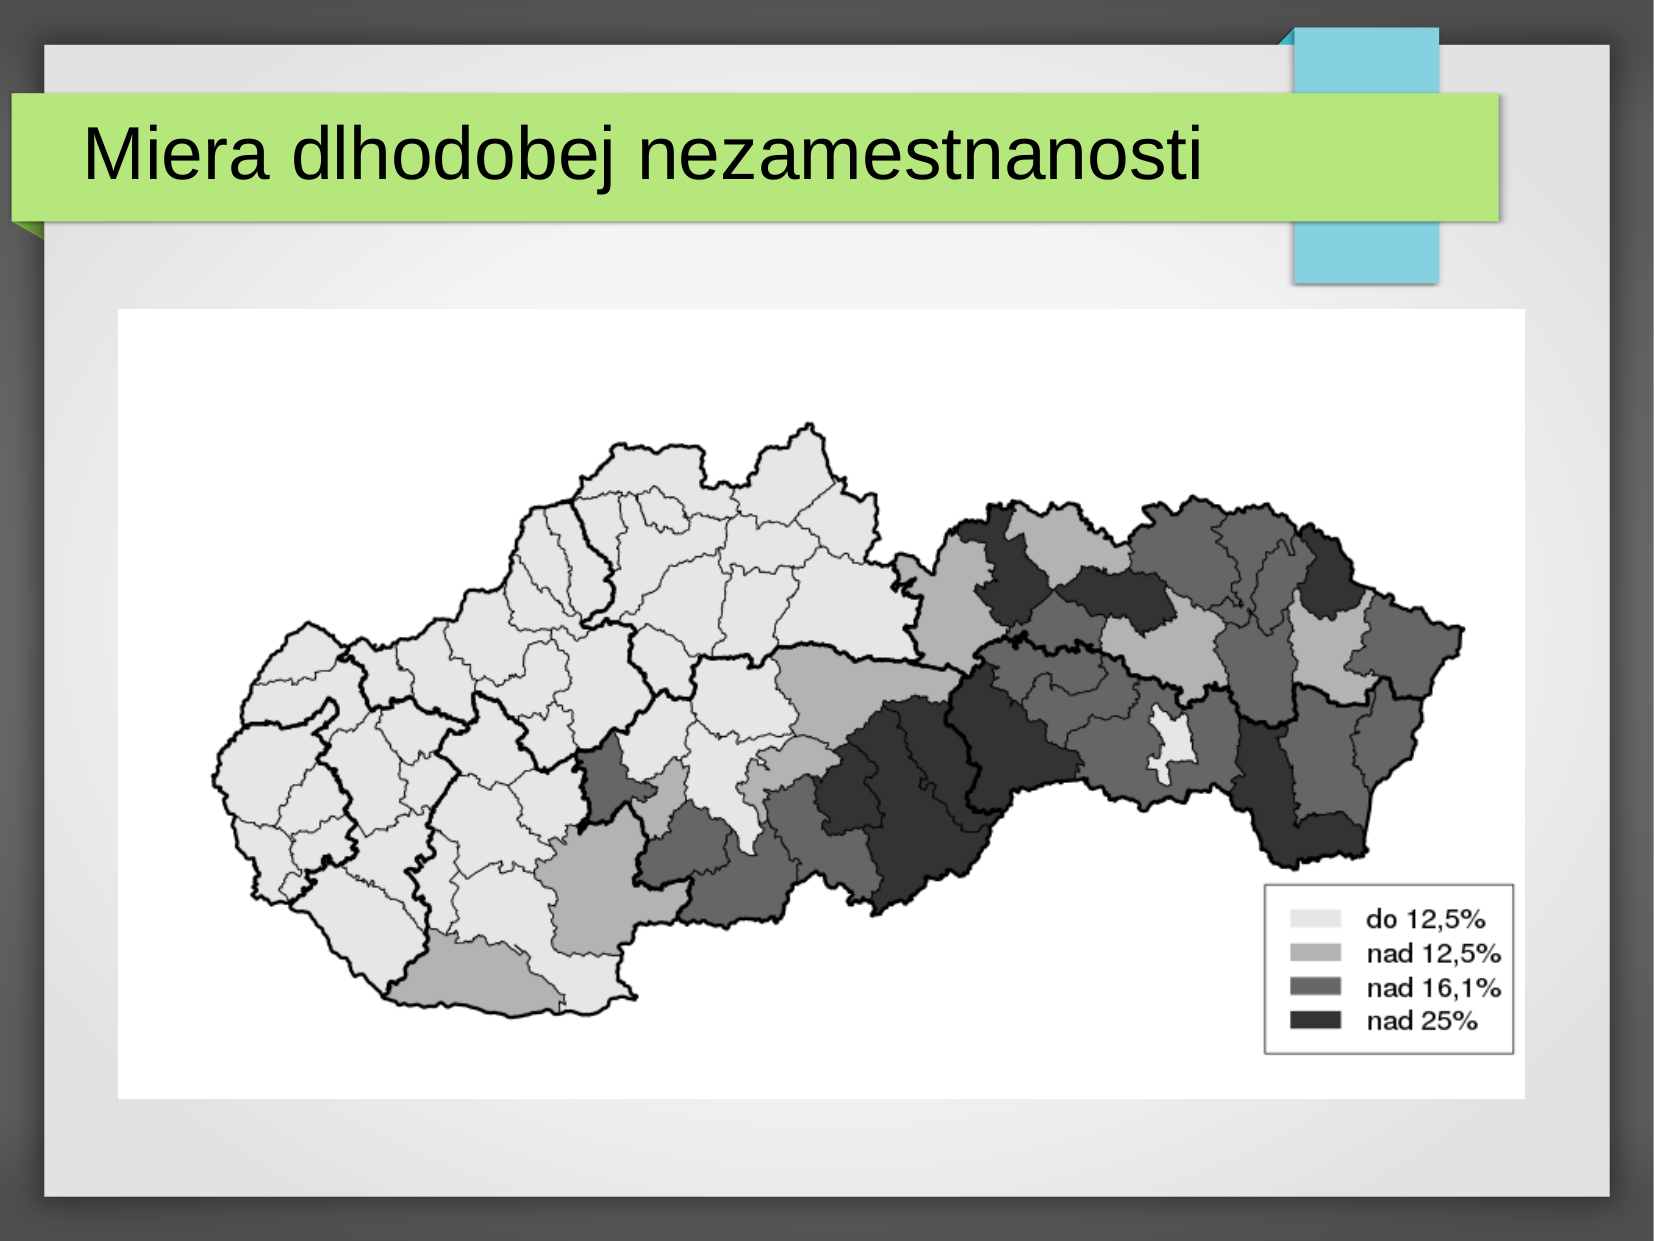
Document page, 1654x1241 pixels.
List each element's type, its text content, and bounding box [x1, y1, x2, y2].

title Miera dlhodobej nezamestnanosti [82, 94, 1264, 213]
picture [0, 0, 1654, 1241]
